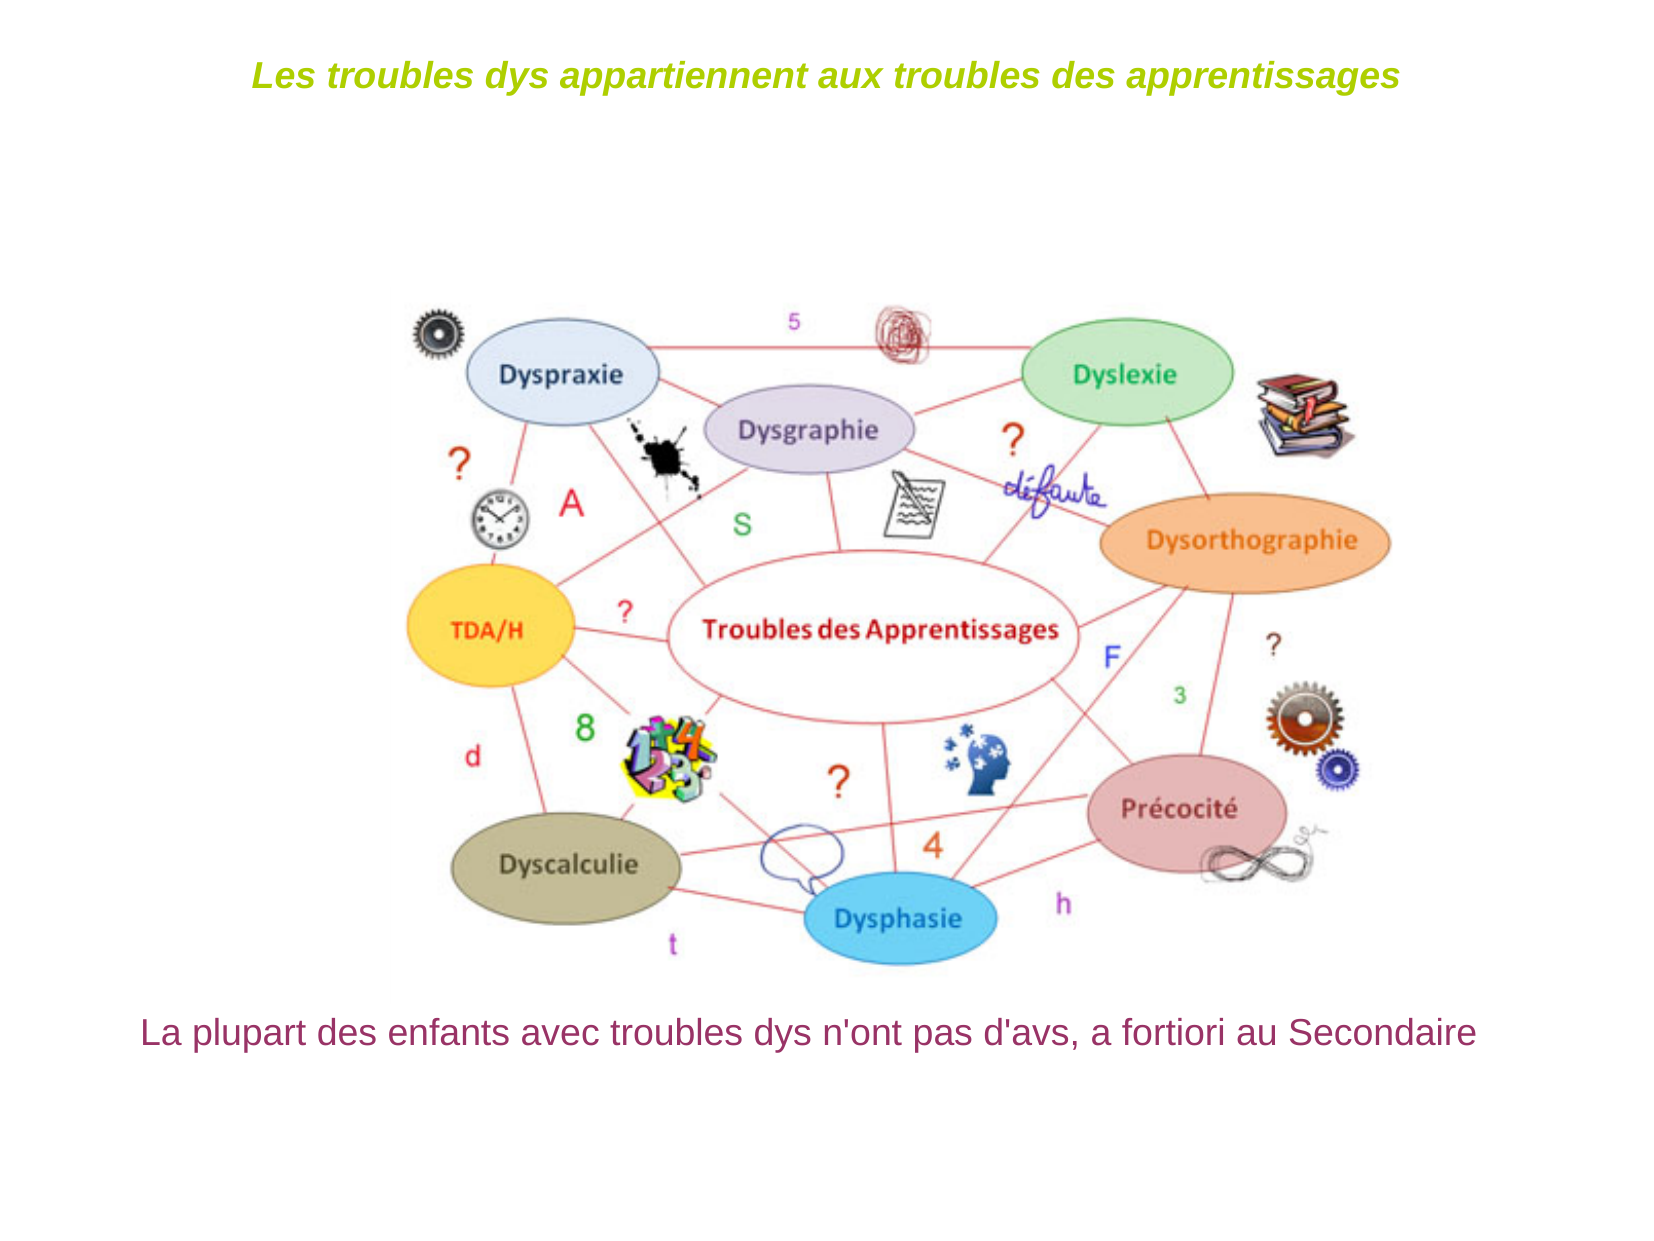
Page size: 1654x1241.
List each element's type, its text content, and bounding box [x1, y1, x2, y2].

picture [389, 287, 1417, 1003]
text_box La plupart des enfants avec troubles dys n'ont pas d'avs, a fortiori au Secondaire [47, 1003, 1571, 1103]
text_box Les troubles dys appartiennent aux troubles des apprentissages [59, 47, 1595, 106]
